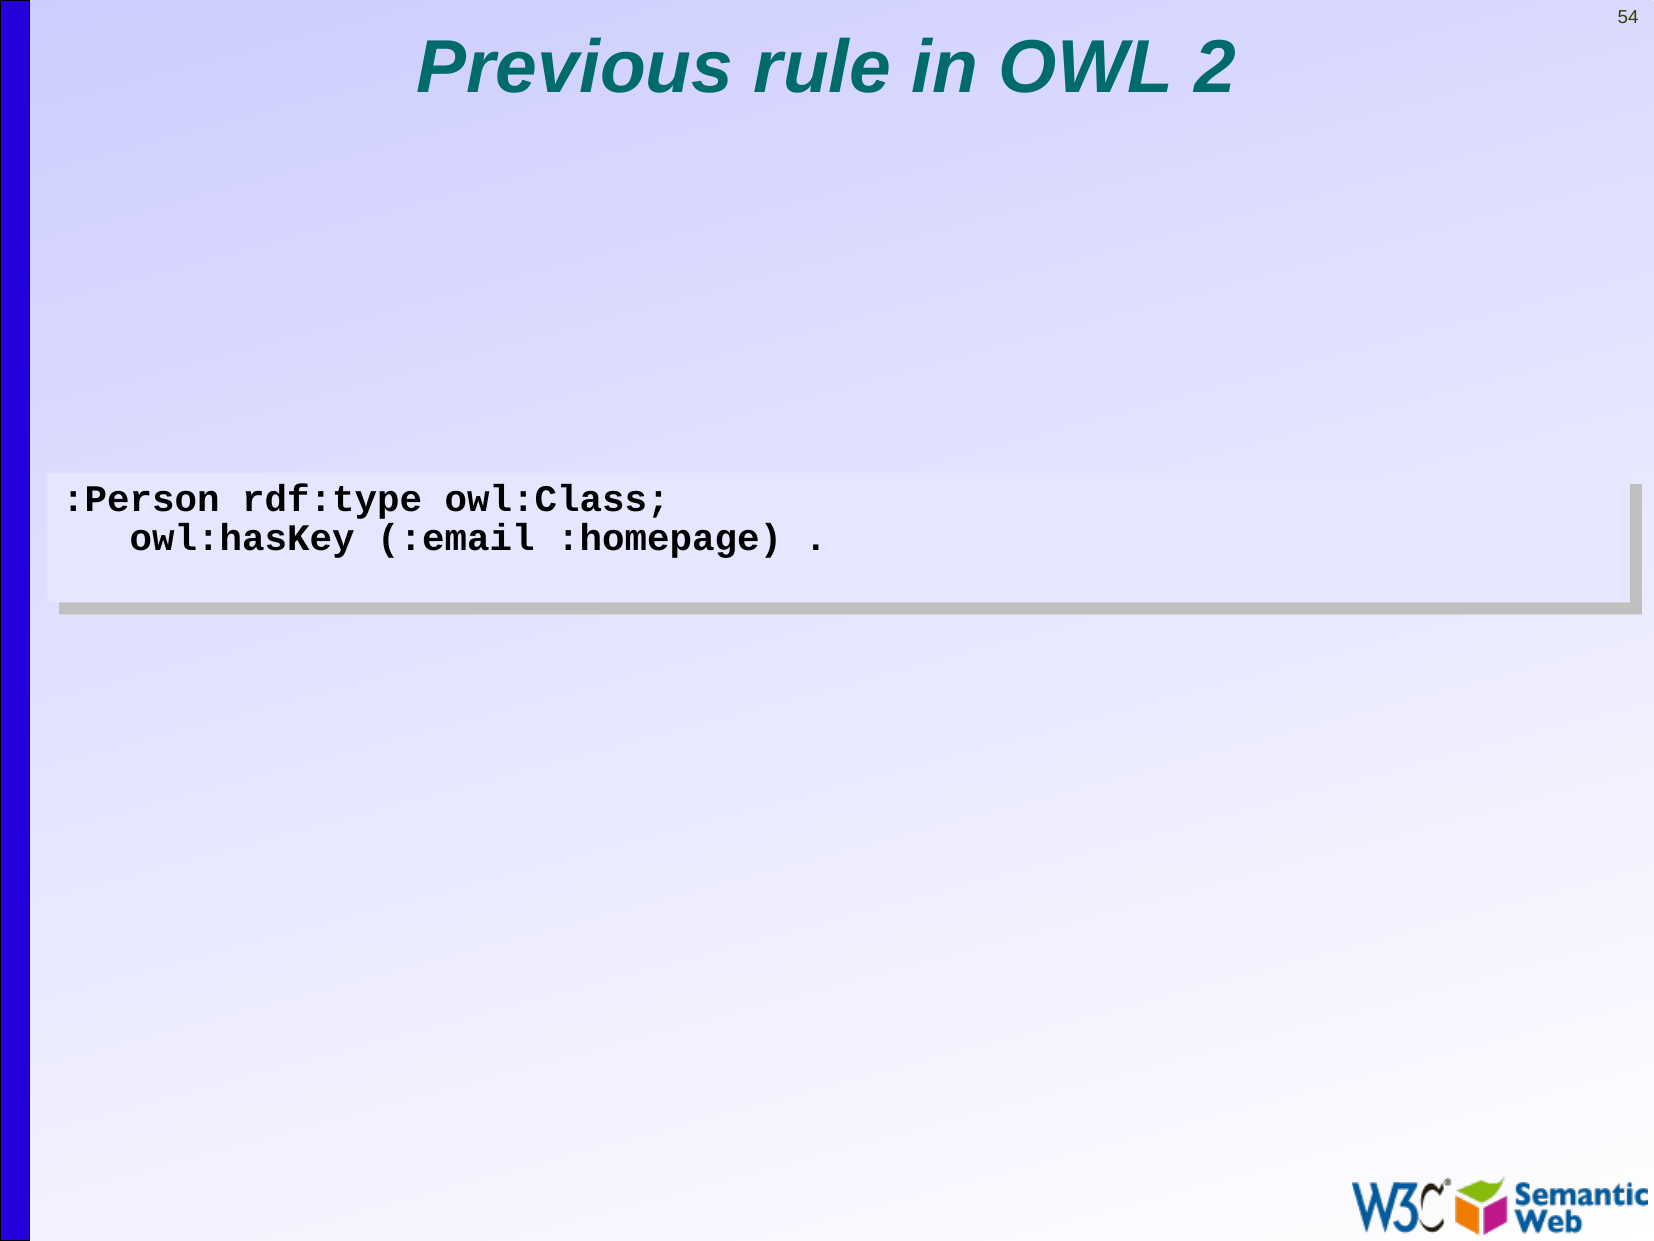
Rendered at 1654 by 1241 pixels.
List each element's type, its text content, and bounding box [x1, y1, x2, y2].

picture [1352, 1175, 1648, 1235]
title Previous rule in OWL 2 [0, 13, 1654, 117]
text_box :Person rdf:type owl:Class; owl:hasKey (:email :homepage) . [47, 472, 1630, 603]
